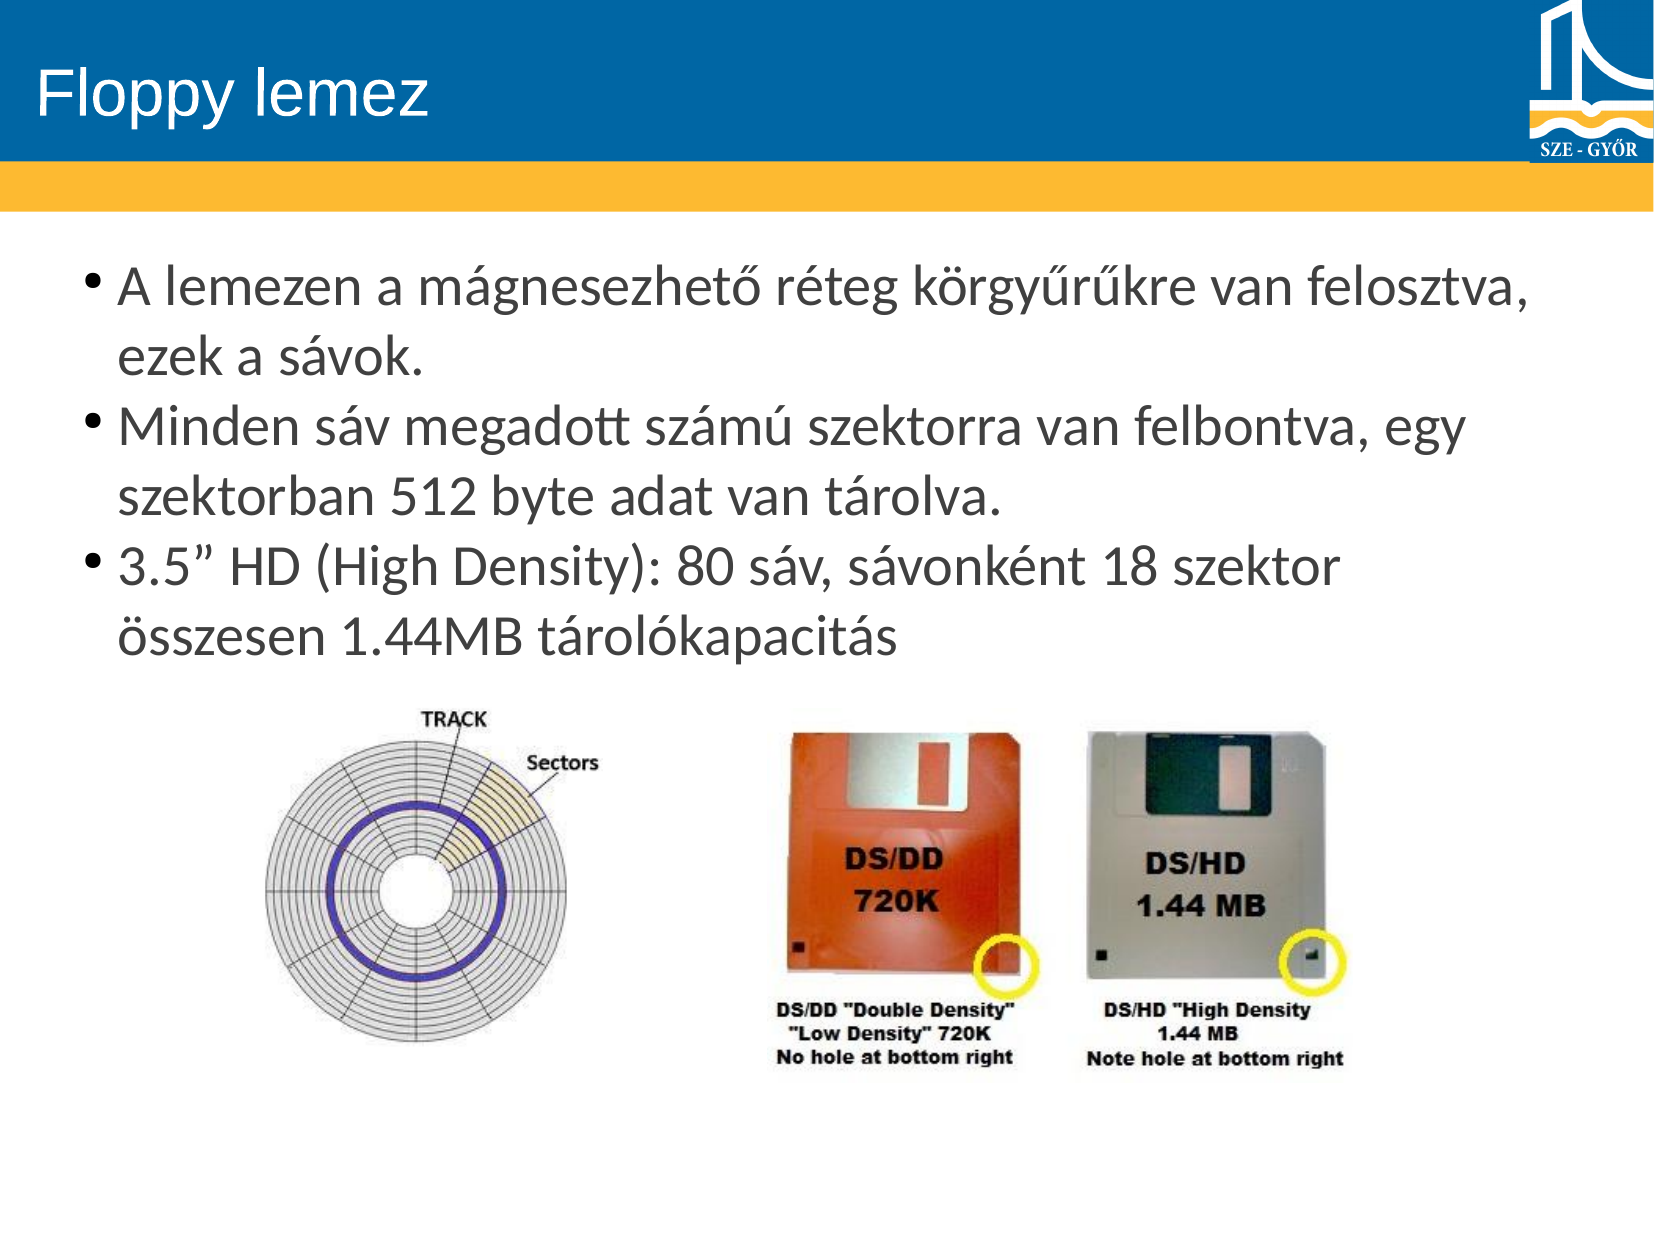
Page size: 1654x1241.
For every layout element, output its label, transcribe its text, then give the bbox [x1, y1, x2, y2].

text_box Floppy lemez [34, 48, 1524, 144]
picture [767, 708, 1353, 1083]
picture [253, 696, 603, 1050]
text_box A lemezen a mágnesezhető réteg körgyűrűkre van felosztva, ezek a sávok. Minden sáv megadott számú szektorra van felbontva, egy szektorban 512 byte adat van tárolva. 3.5” HD (High Density): 80 sáv, sávonként 18 szektor összesen 1.44MB tárolókapacitás [82, 247, 1571, 1198]
picture [1529, 0, 1654, 163]
